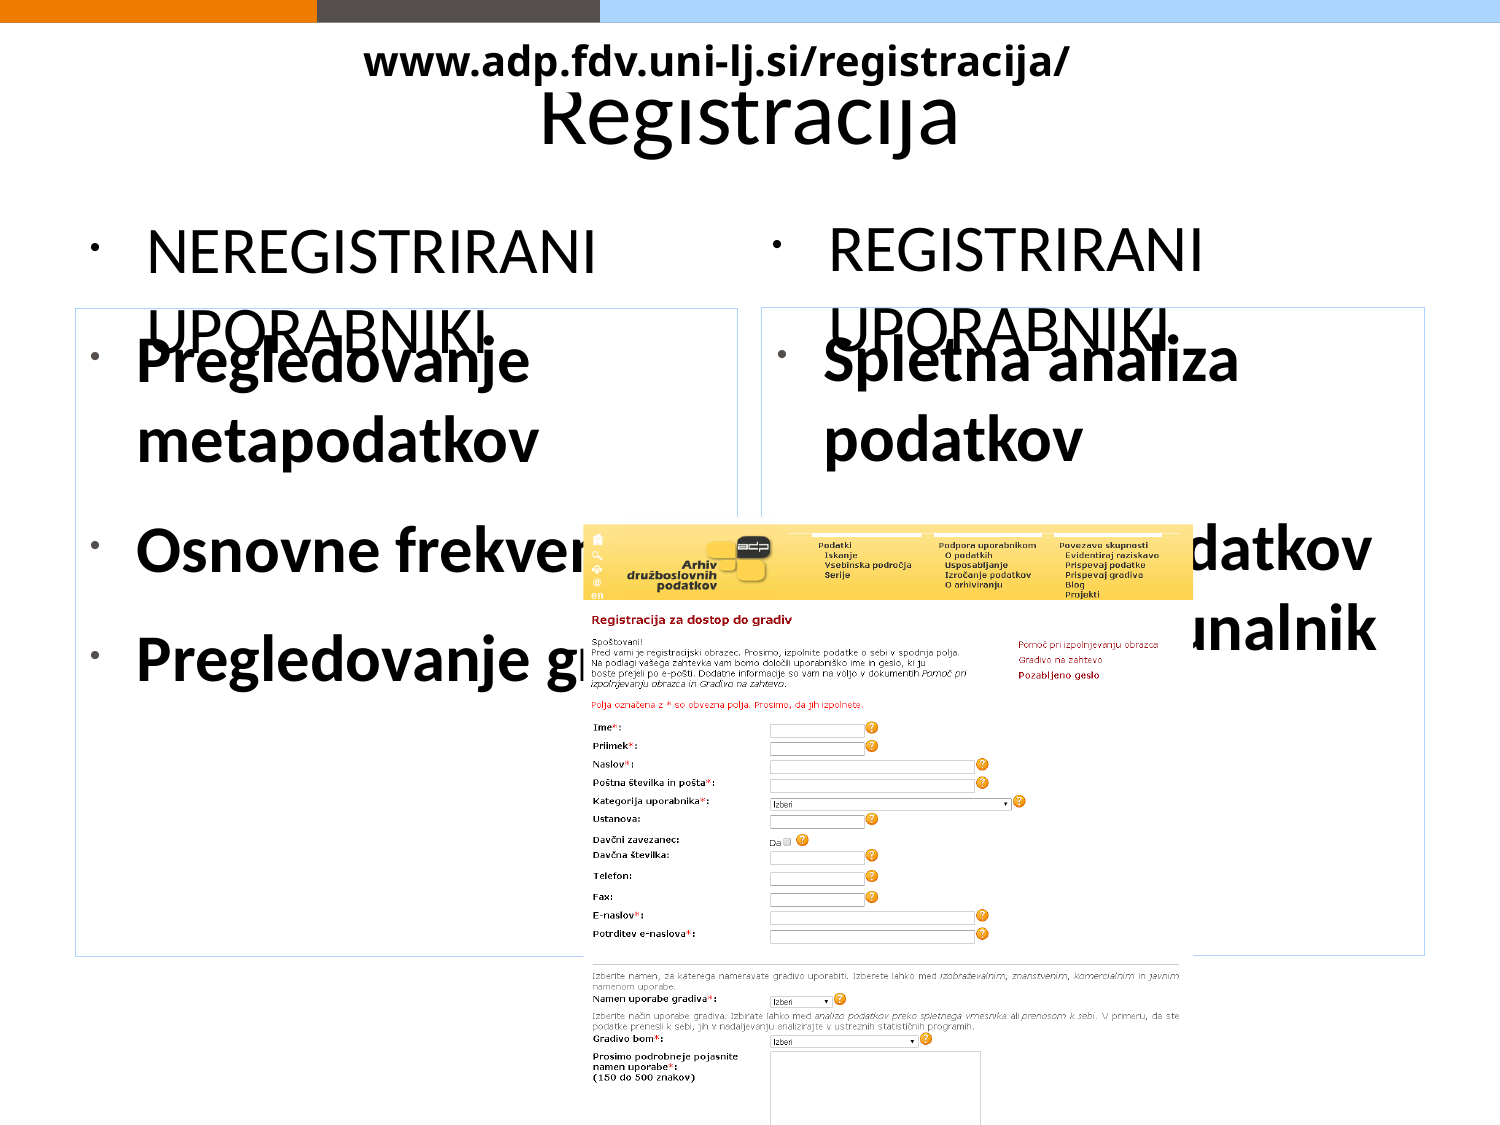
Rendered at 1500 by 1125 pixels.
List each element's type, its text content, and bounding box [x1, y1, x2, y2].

list Spletna analiza podatkov Snemanje podatkov na lasten računalnik [761, 307, 1425, 956]
title Registracija [75, 45, 1425, 233]
picture [583, 517, 1194, 1125]
list Pregledovanje metapodatkov Osnovne frekvence Pregledovanje gradiv [75, 308, 738, 957]
text_box www.adp.fdv.uni-lj.si/registracija/ [349, 26, 1127, 93]
list REGISTRIRANI UPORABNIKI [757, 197, 1421, 302]
list NEREGISTRIRANI UPORABNIKI [75, 199, 738, 305]
